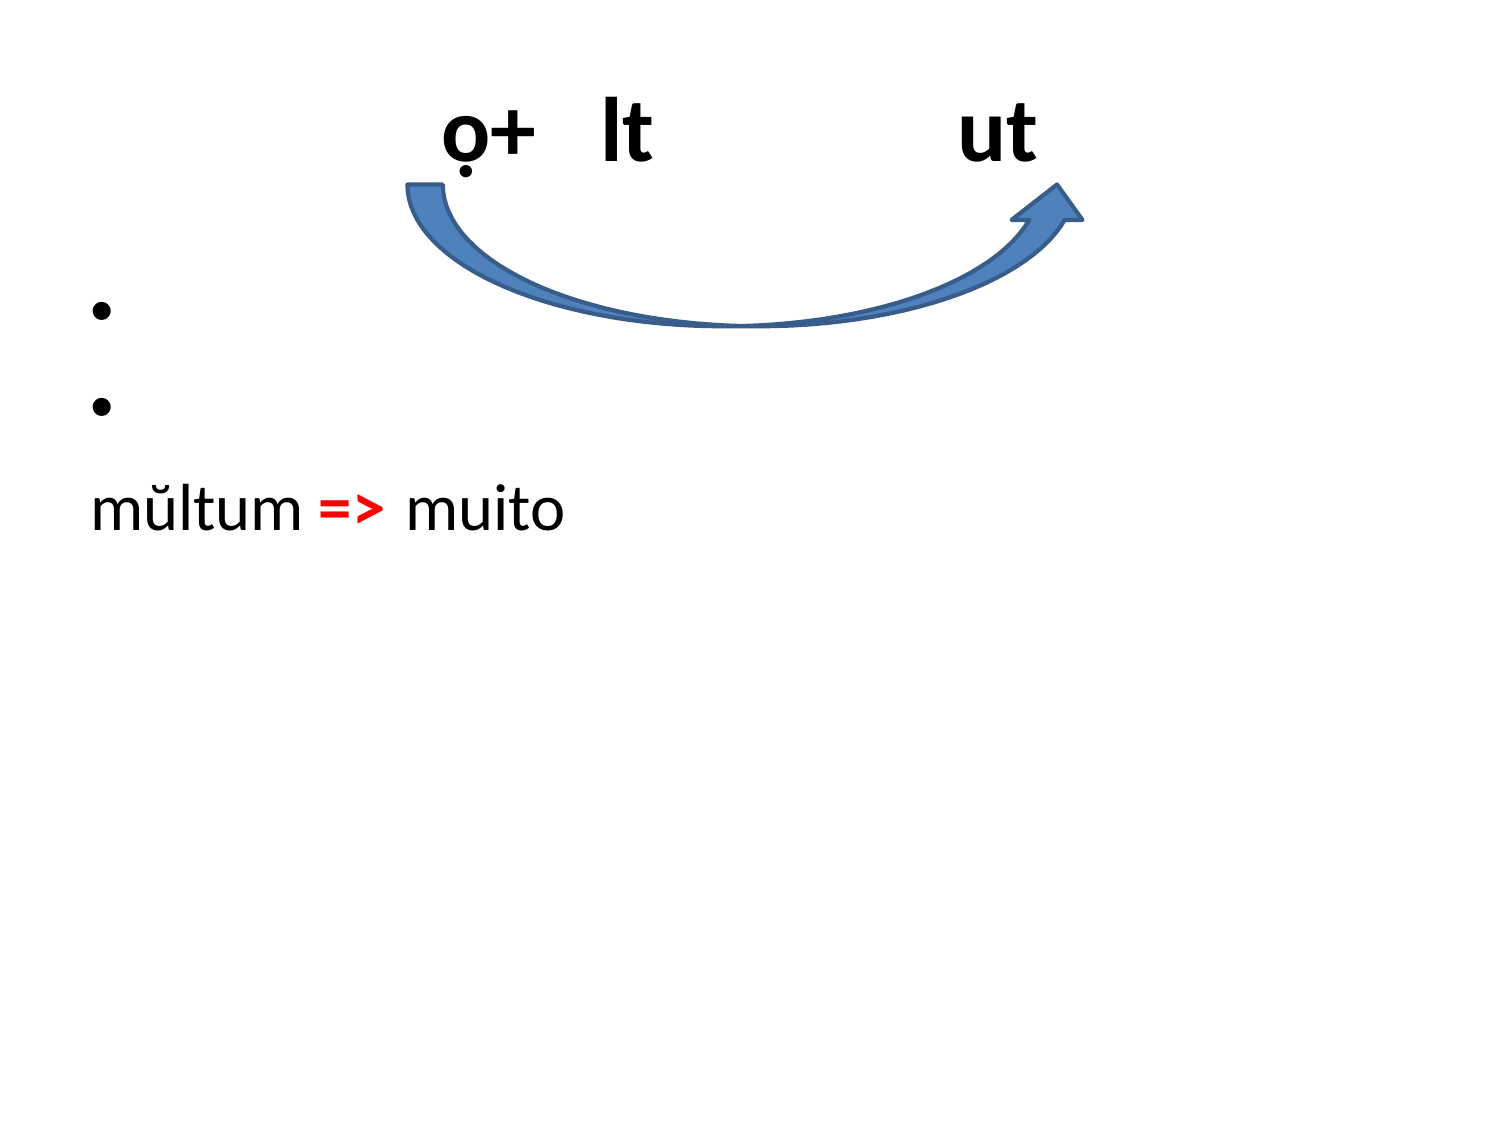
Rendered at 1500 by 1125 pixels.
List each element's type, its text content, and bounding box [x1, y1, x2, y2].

title ọ+ lt ut [64, 30, 1415, 219]
text_box [407, 184, 1083, 327]
list mŭltum => muito [75, 262, 1426, 1005]
list mŭltum => muito [496, 262, 986, 325]
